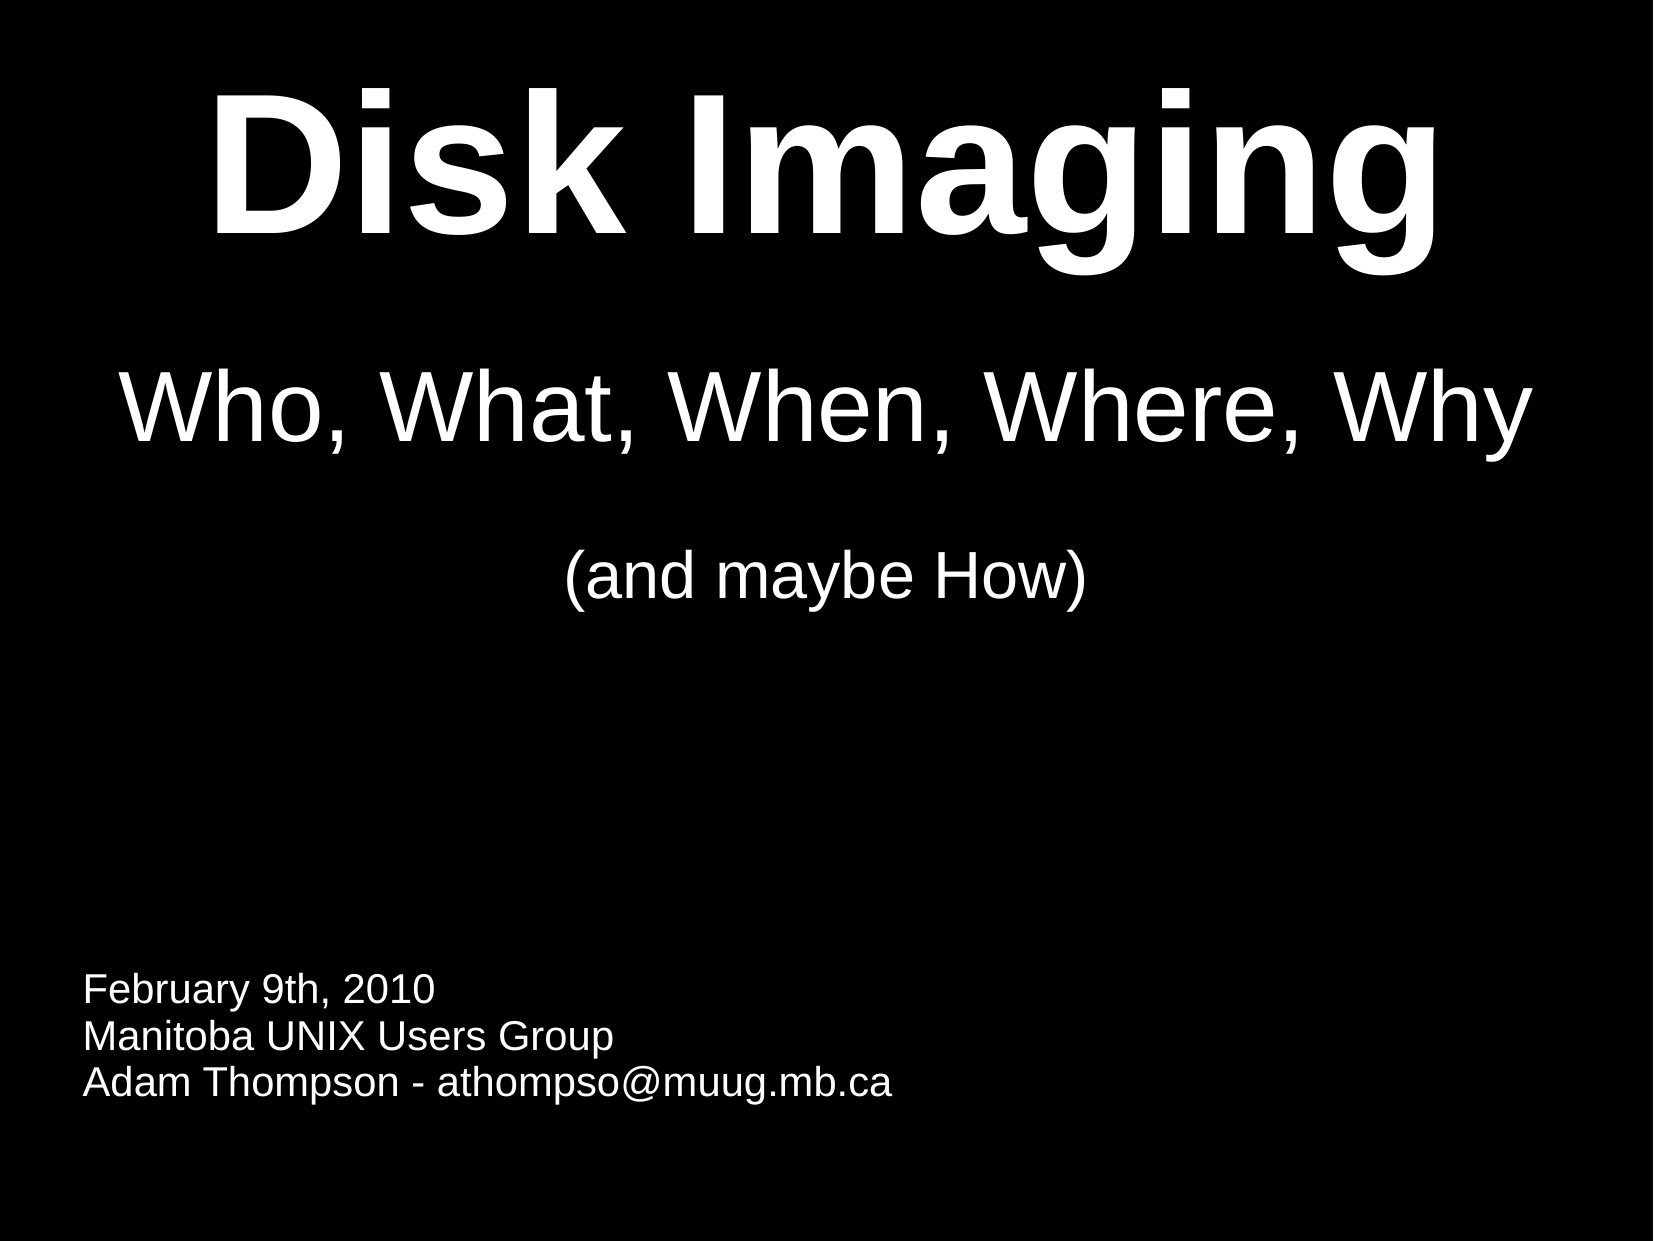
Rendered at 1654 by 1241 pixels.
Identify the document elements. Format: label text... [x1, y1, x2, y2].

subtitle Disk Imaging Who, What, When, Where, Why (and maybe How) February 9th, 2010 Manitoba UNIX Users Group Adam Thompson - athompso@muug.mb.ca [82, 52, 1571, 1106]
